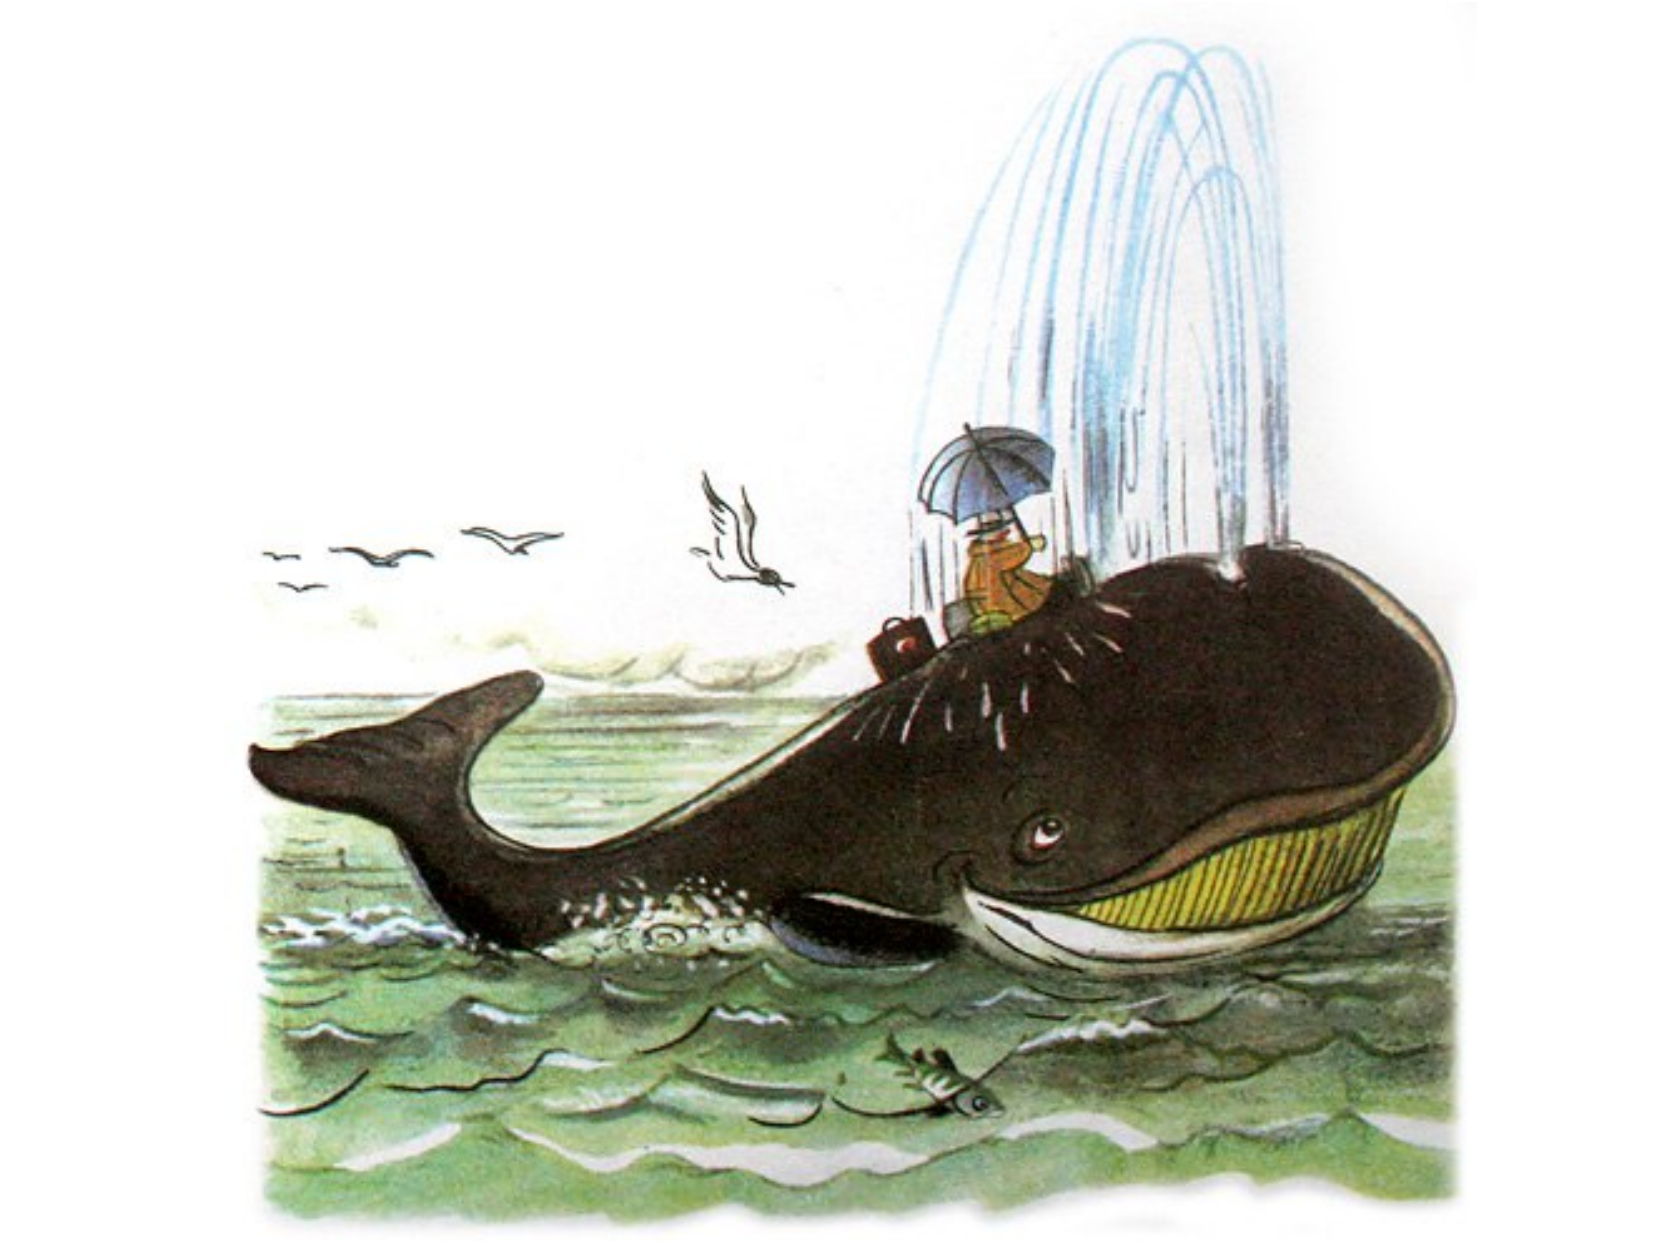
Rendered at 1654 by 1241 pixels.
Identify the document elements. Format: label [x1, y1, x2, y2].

picture [224, 2, 1477, 1241]
